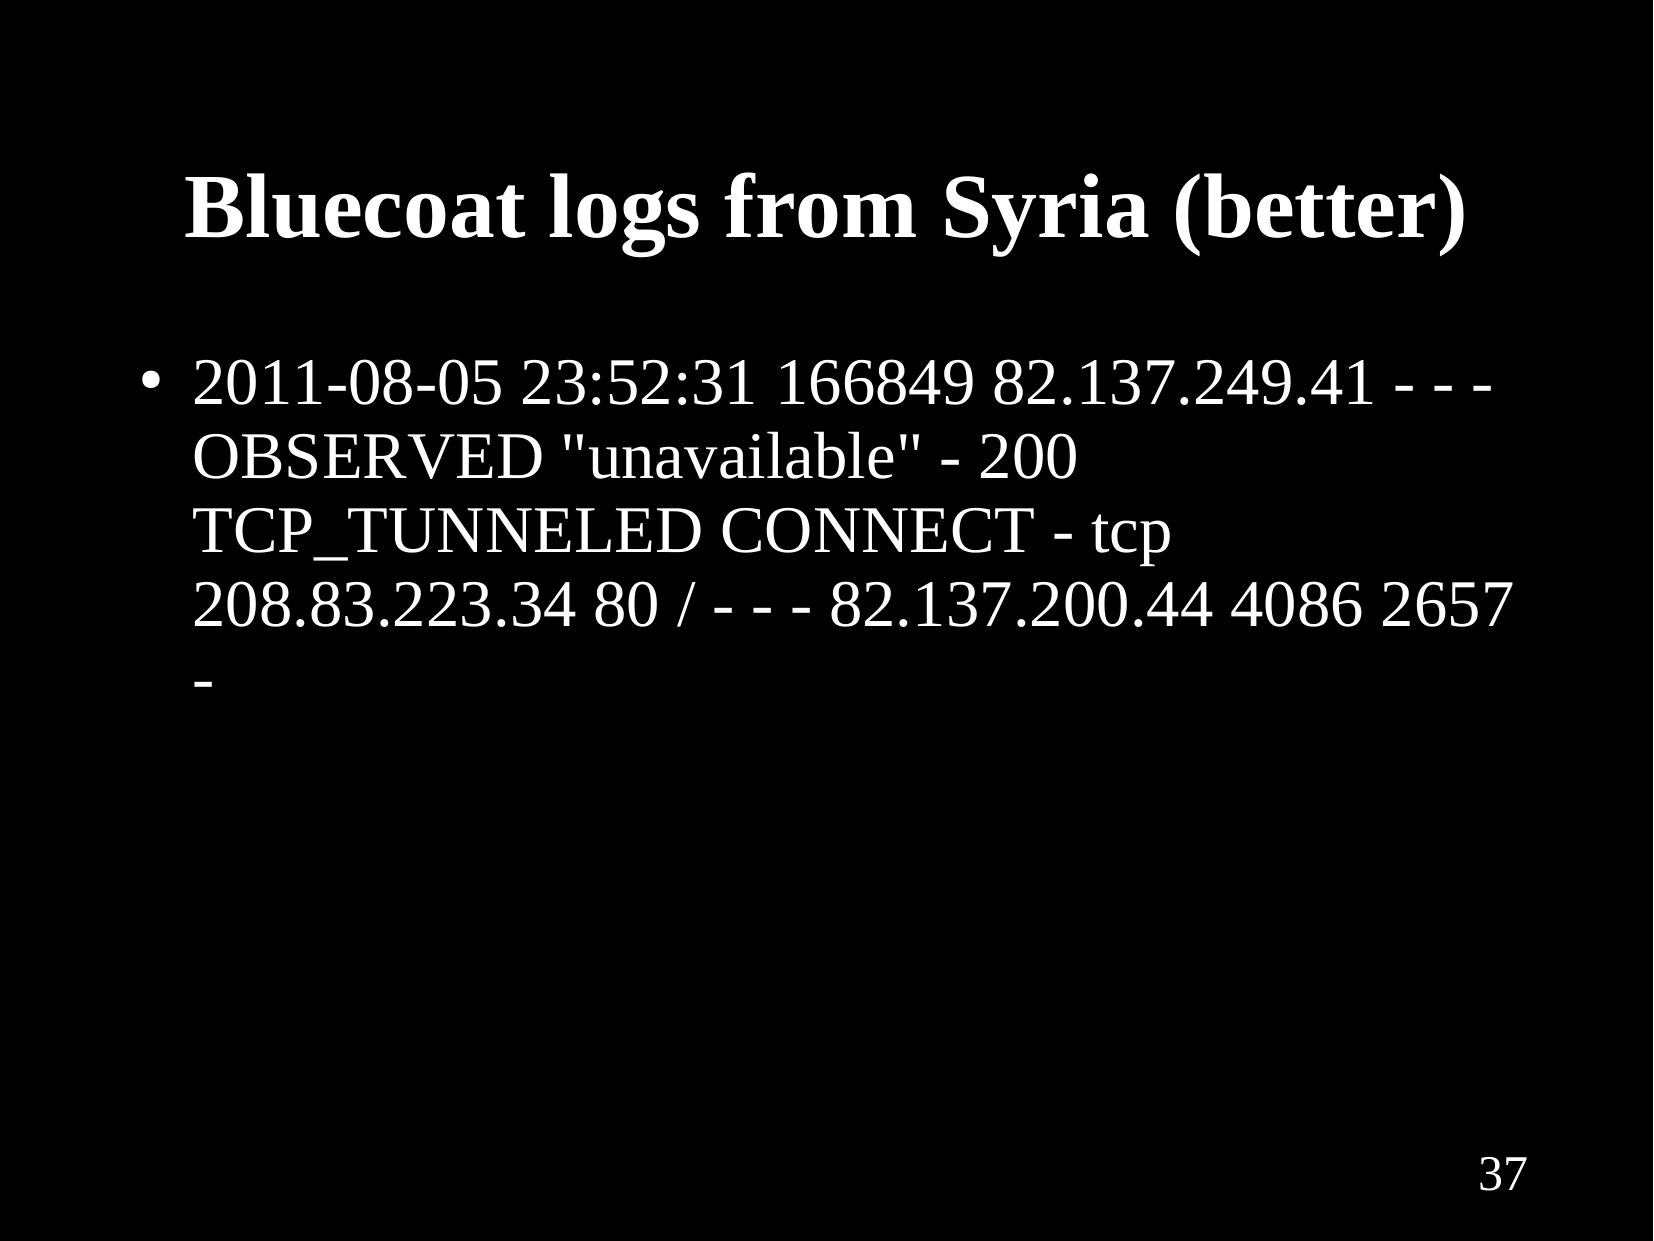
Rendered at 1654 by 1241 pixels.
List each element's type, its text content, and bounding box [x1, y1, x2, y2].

list 2011-08-05 23:52:31 166849 82.137.249.41 - - - OBSERVED "unavailable" - 200 TCP_TUNNELED CONNECT - tcp 208.83.223.34 80 / - - - 82.137.200.44 4086 2657 - [121, 344, 1534, 1127]
title Bluecoat logs from Syria (better) [121, 102, 1534, 311]
